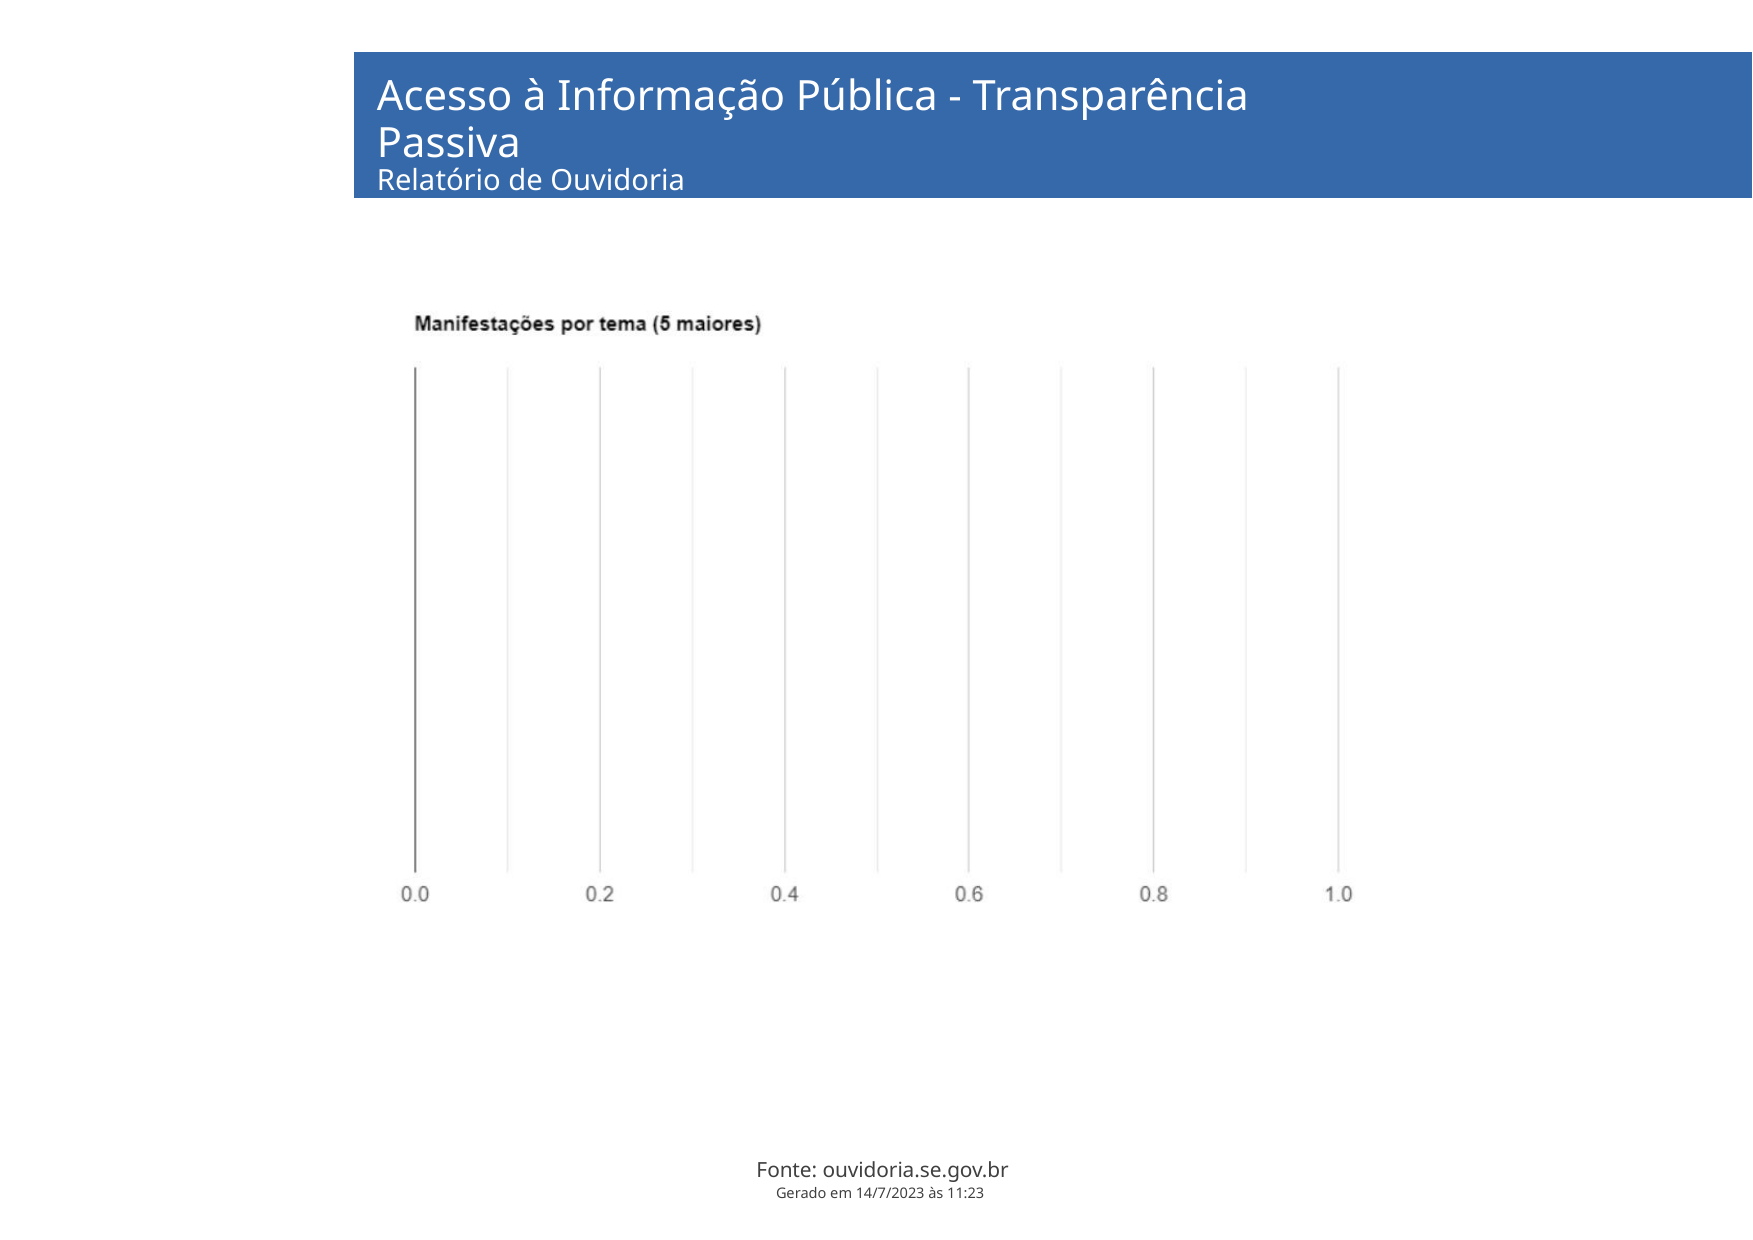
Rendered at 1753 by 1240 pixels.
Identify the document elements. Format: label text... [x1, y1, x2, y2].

text_box [155, 211, 1599, 1028]
text_box Fonte: ouvidoria.se.gov.br Gerado em 14/7/2023 às 11:23 [756, 1158, 1023, 1202]
text_box [354, 52, 1752, 198]
text_box Acesso à Informação Pública - Transparência Passiva Relatório de Ouvidoria SETUR - Junho a Junho de 2023 [376, 72, 1403, 228]
